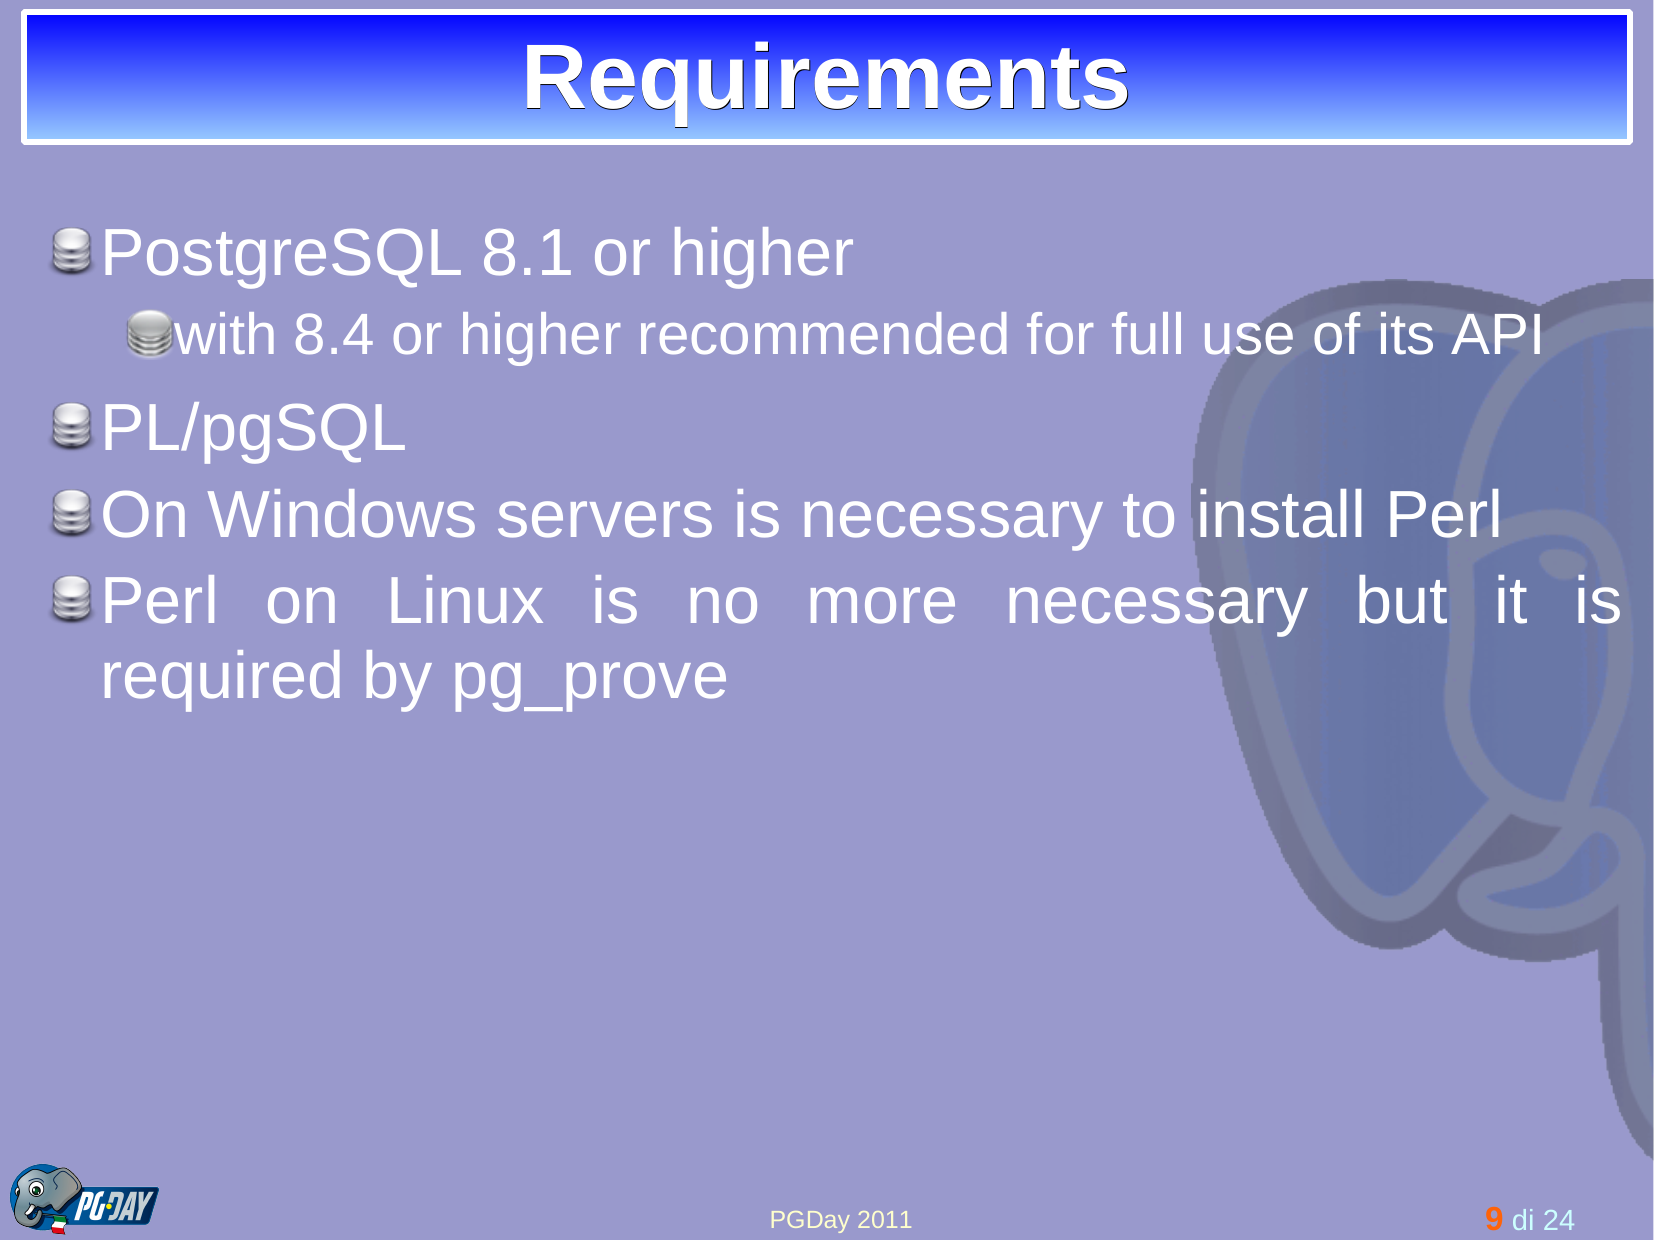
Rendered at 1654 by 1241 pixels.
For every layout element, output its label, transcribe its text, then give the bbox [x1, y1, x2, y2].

title Requirements [23, 11, 1630, 142]
picture [1191, 279, 1654, 1182]
list PostgreSQL 8.1 or higher with 8.4 or higher recommended for full use of its API PL/pgSQL On Windows servers is necessary to install Perl Perl on Linux is no more necessary but it is required by pg_prove [29, 215, 1625, 1152]
picture [9, 1163, 160, 1236]
